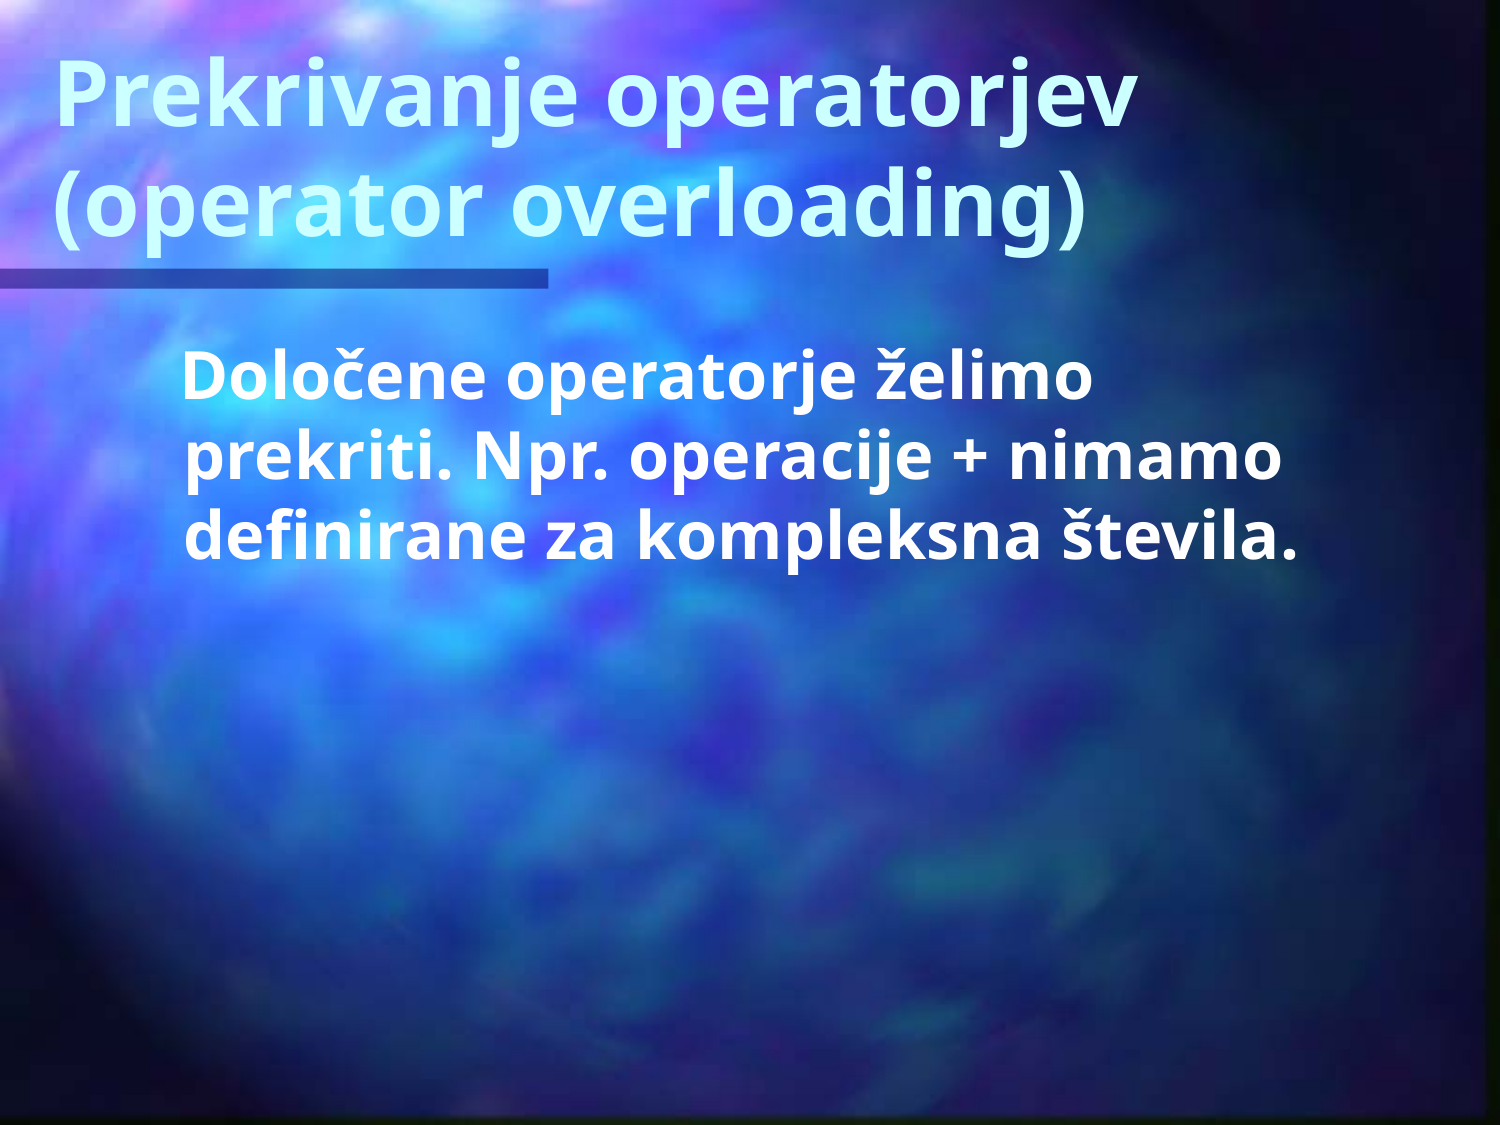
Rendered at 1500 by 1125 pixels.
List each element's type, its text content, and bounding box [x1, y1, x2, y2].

title Prekrivanje operatorjev (operator overloading) [37, 75, 1313, 263]
picture [0, 0, 1500, 1125]
list Določene operatorje želimo prekriti. Npr. operacije + nimamo definirane za kompleksna števila. [112, 324, 1388, 1000]
